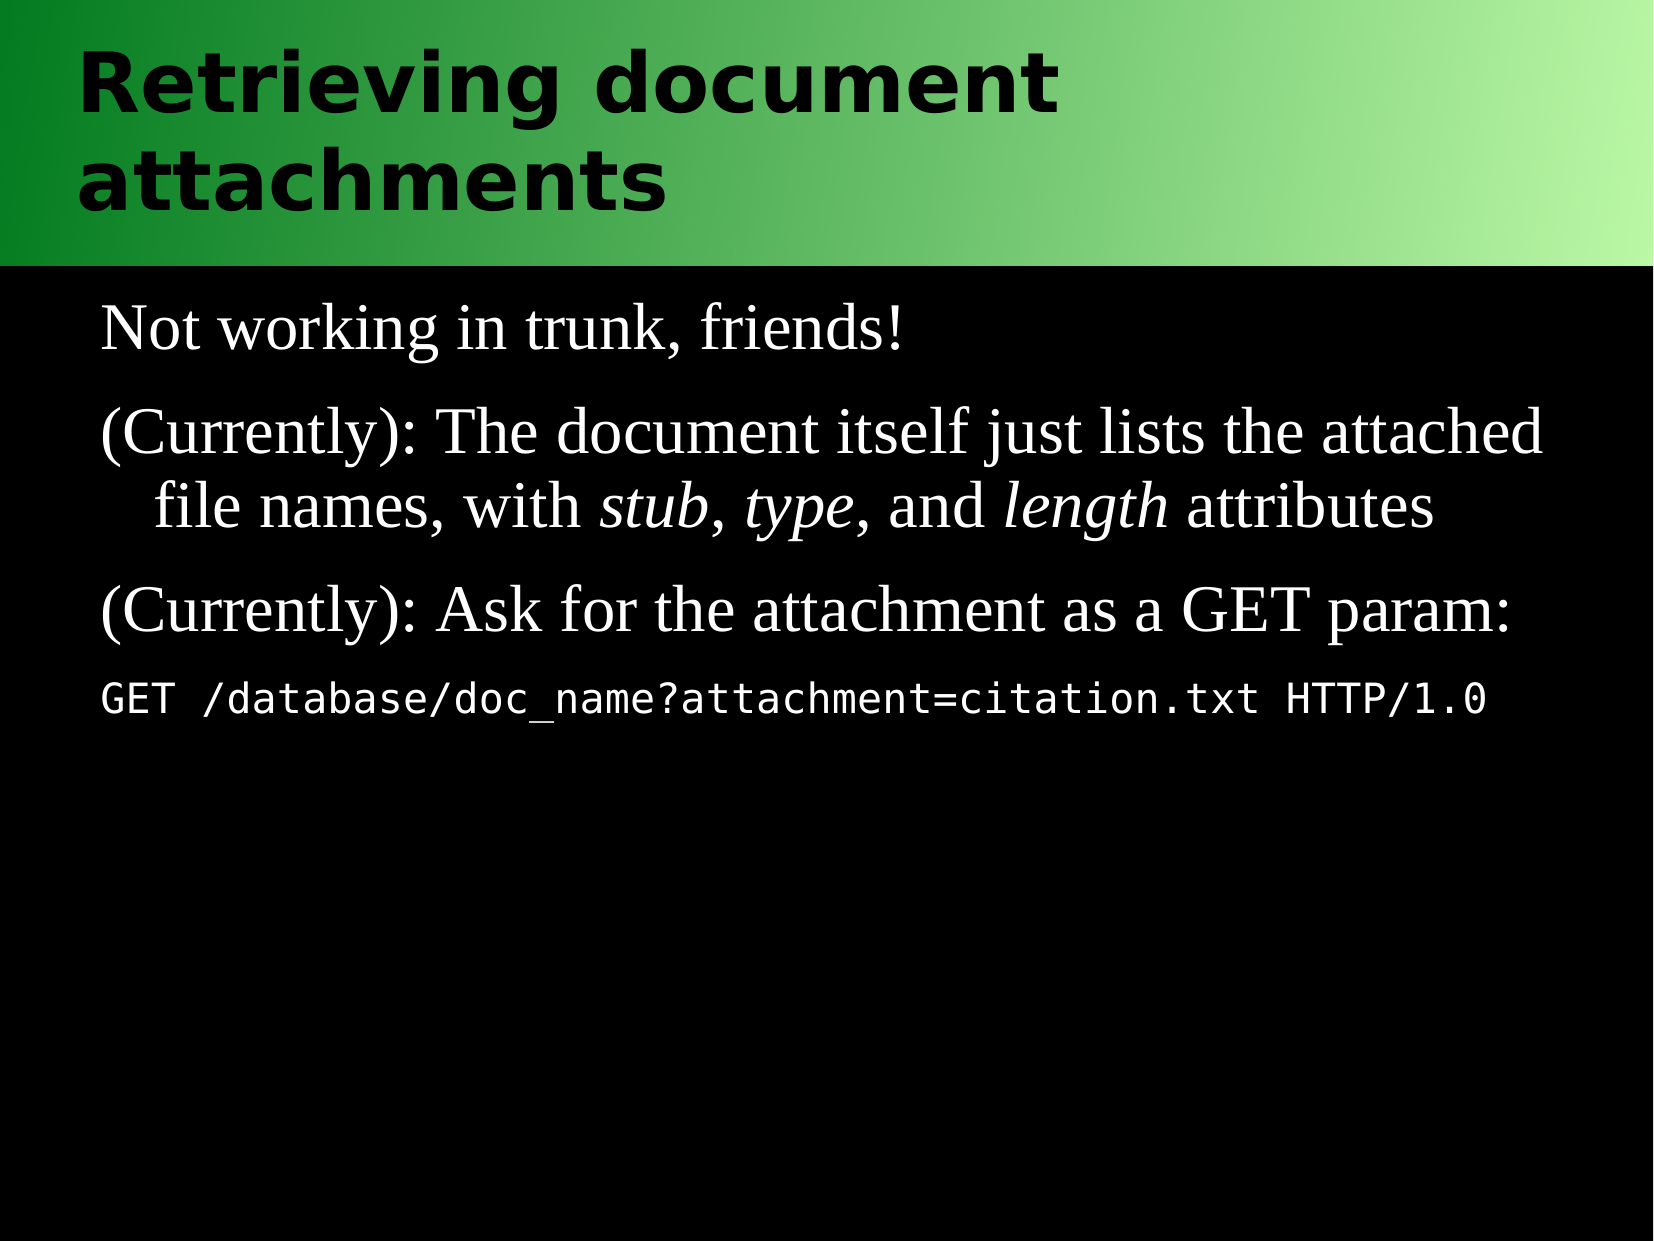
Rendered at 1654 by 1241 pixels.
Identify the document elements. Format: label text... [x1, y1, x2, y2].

title Retrieving document attachments [76, 29, 1565, 237]
picture [0, 0, 1654, 1241]
list Not working in trunk, friends! (Currently): The document itself just lists the attached file names, with stub, type, and length attributes (Currently): Ask for the attachment as a GET param: GET /database/doc_name?attachment=citation.txt HTTP/1.0 [82, 290, 1571, 1109]
